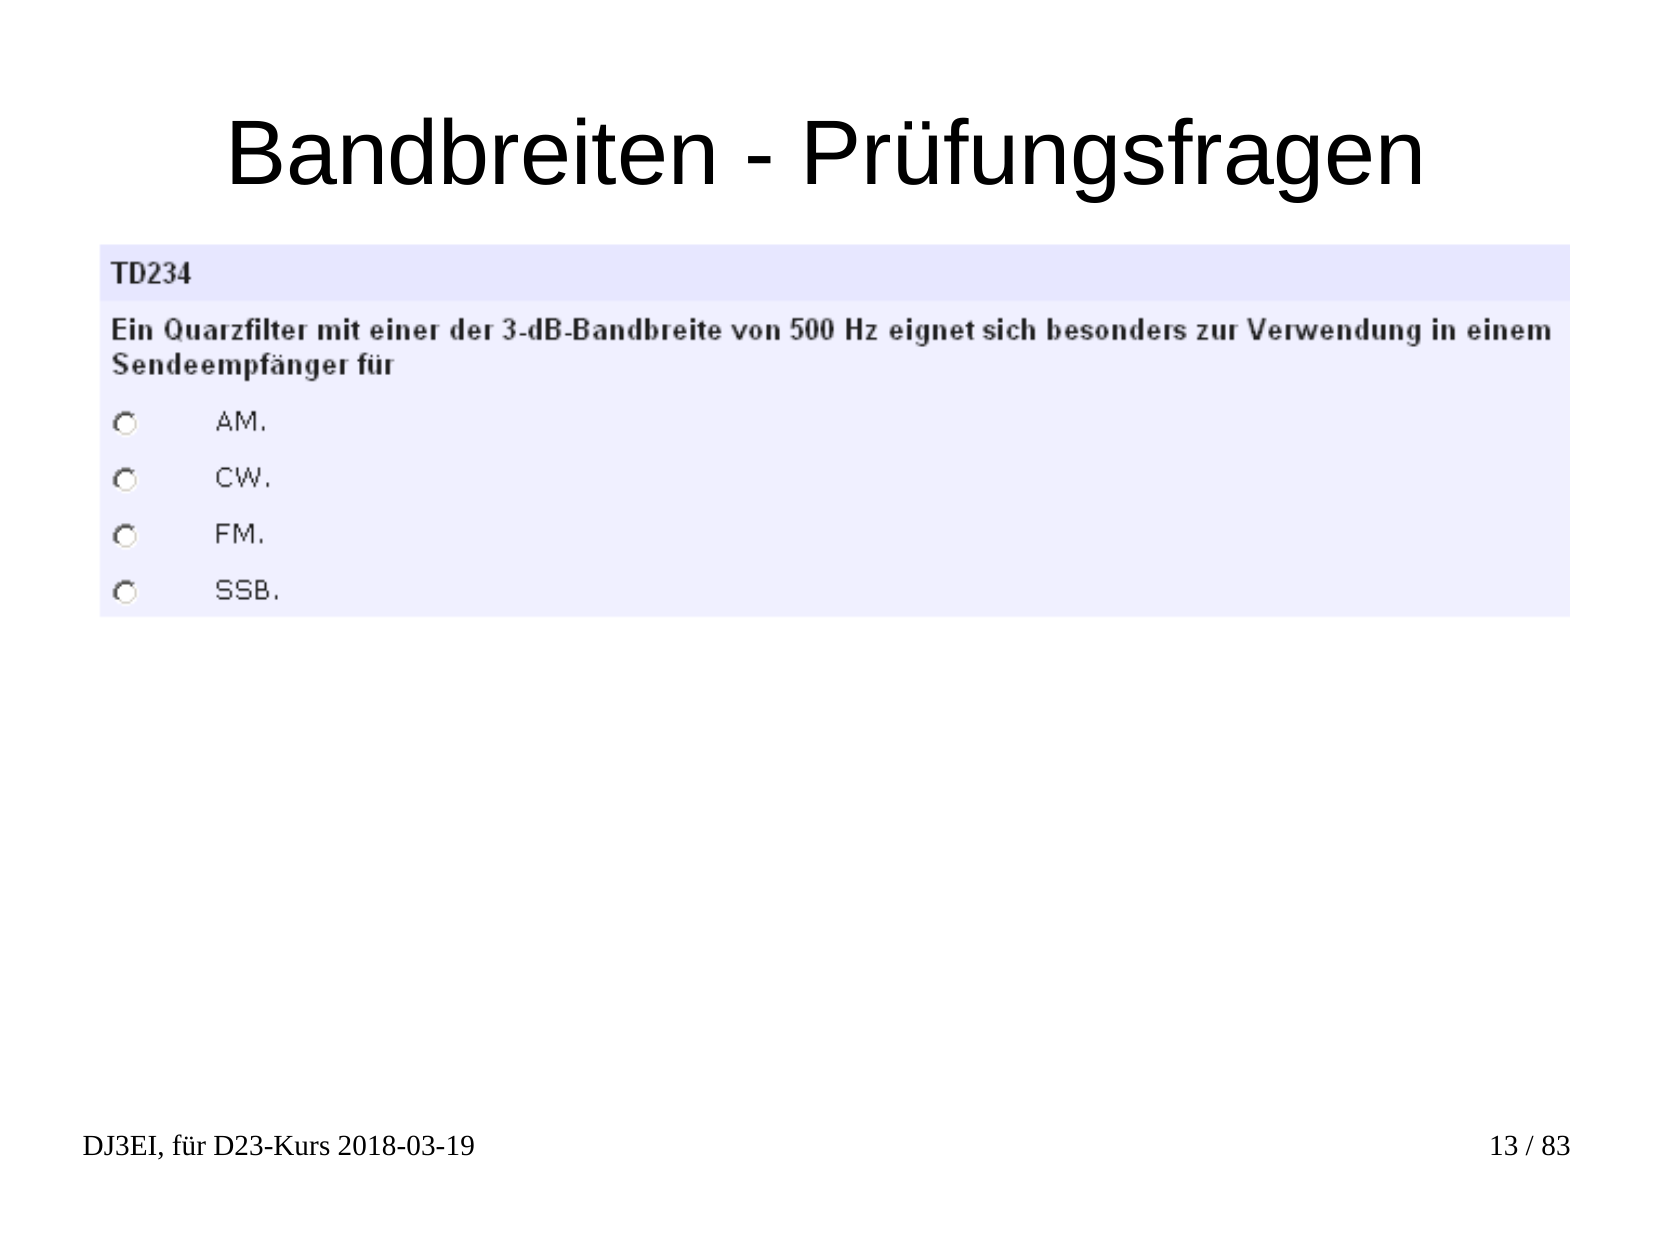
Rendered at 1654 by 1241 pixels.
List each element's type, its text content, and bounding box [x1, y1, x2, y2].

title Bandbreiten - Prüfungsfragen [82, 49, 1571, 257]
picture [94, 243, 1570, 626]
